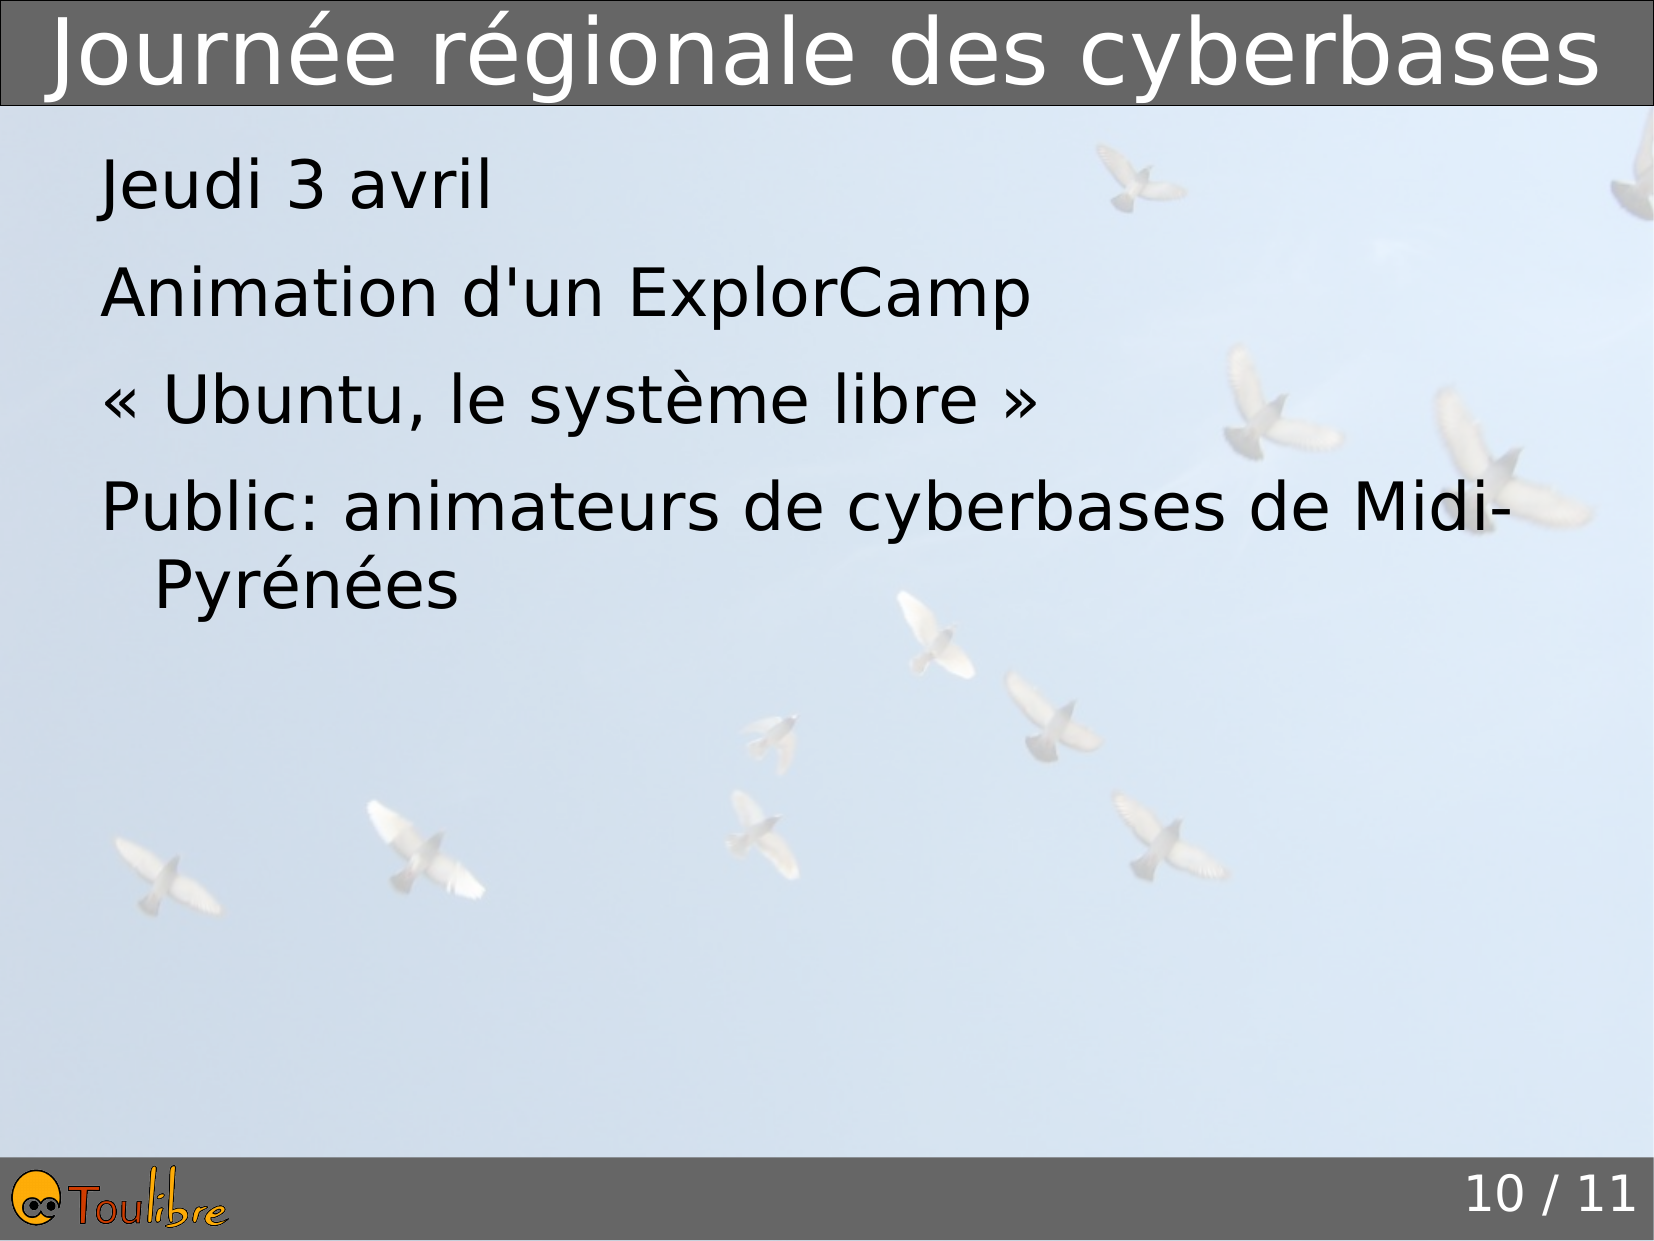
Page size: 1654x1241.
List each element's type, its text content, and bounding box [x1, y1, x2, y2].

title Journée régionale des cyberbases [0, 0, 1654, 107]
picture [11, 1165, 229, 1228]
list Jeudi 3 avril Animation d'un ExplorCamp « Ubuntu, le système libre » Public: animateurs de cyberbases de Midi-Pyrénées [82, 146, 1571, 1094]
